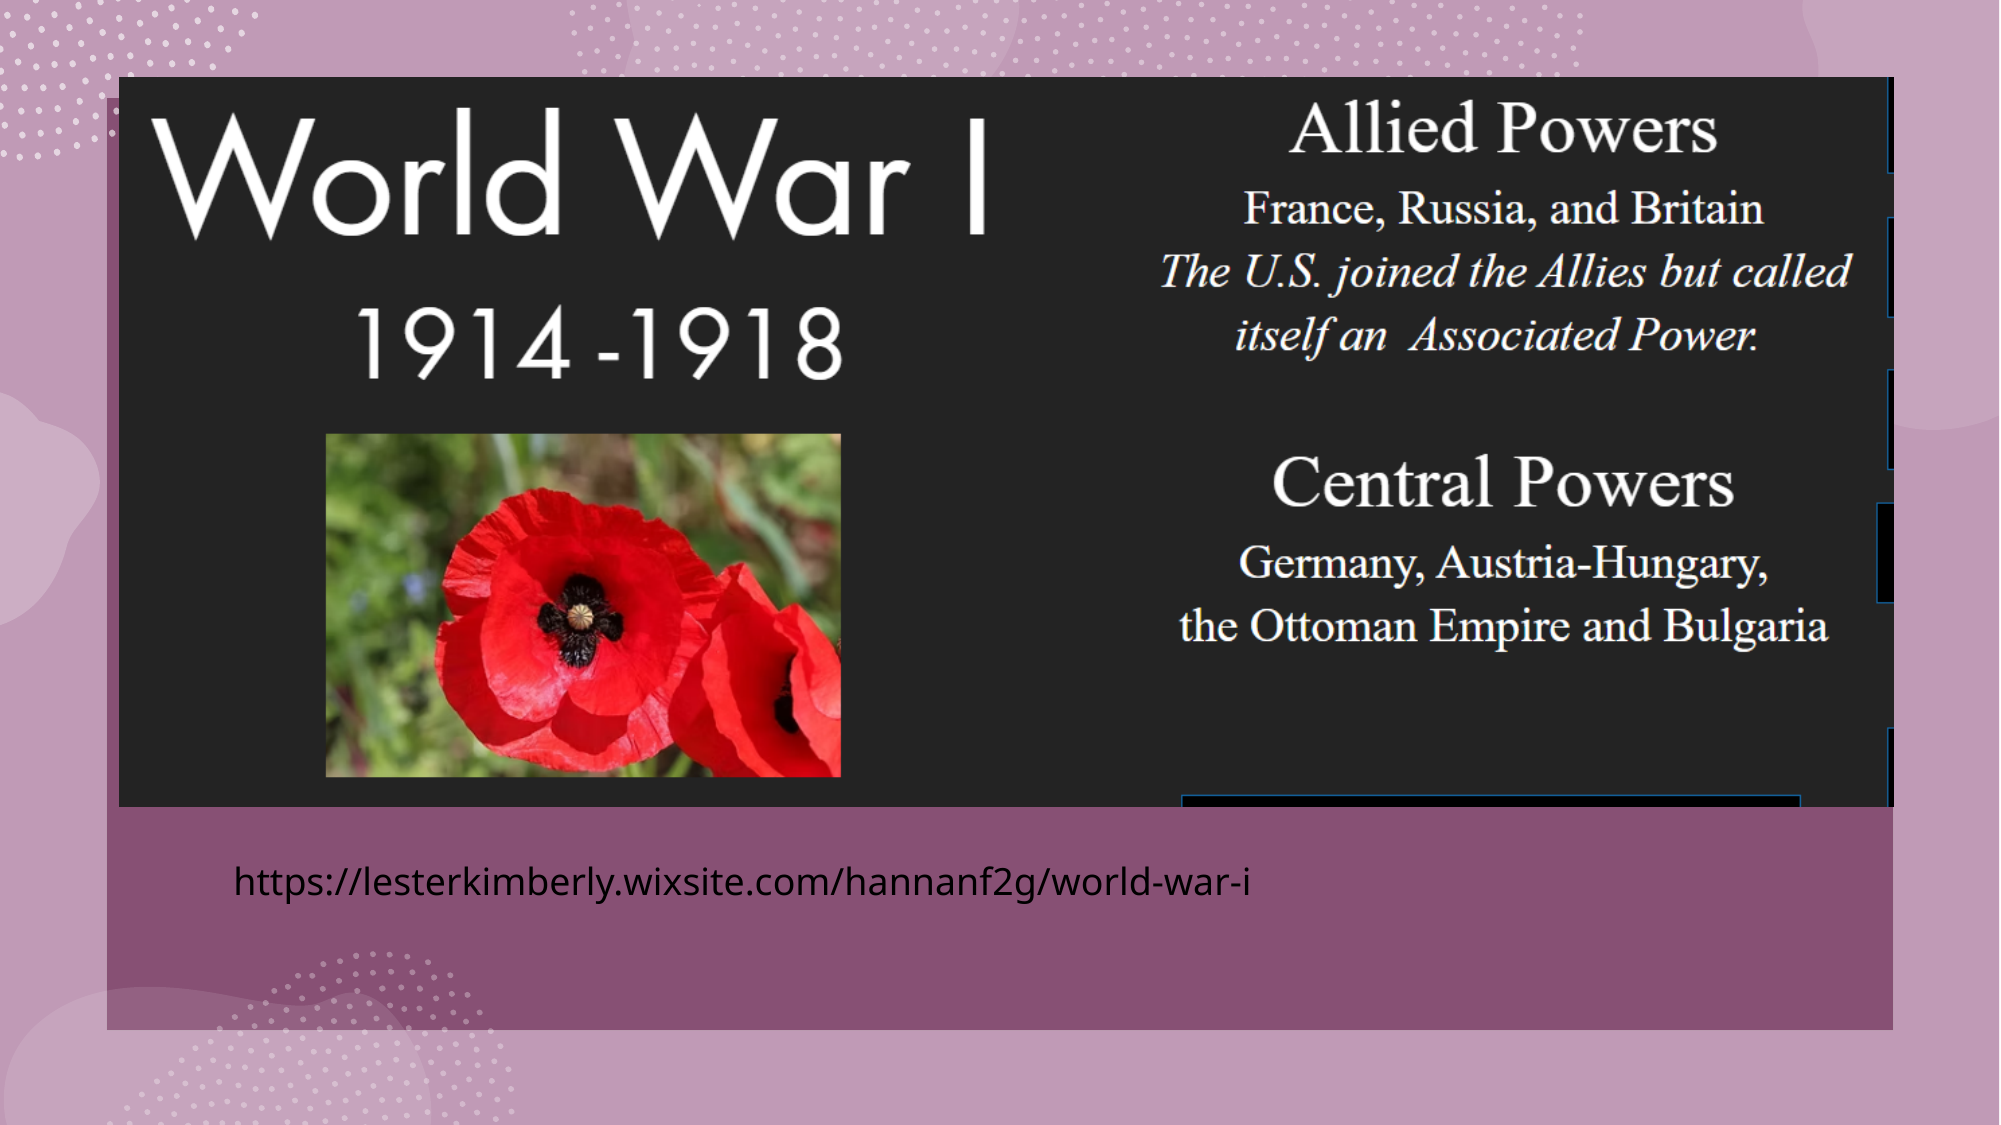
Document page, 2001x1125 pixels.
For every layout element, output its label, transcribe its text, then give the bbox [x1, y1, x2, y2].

text_box https://lesterkimberly.wixsite.com/hannanf2g/world-war-i [218, 850, 1318, 957]
picture [119, 77, 1894, 807]
text_box [0, 0, 2000, 1125]
